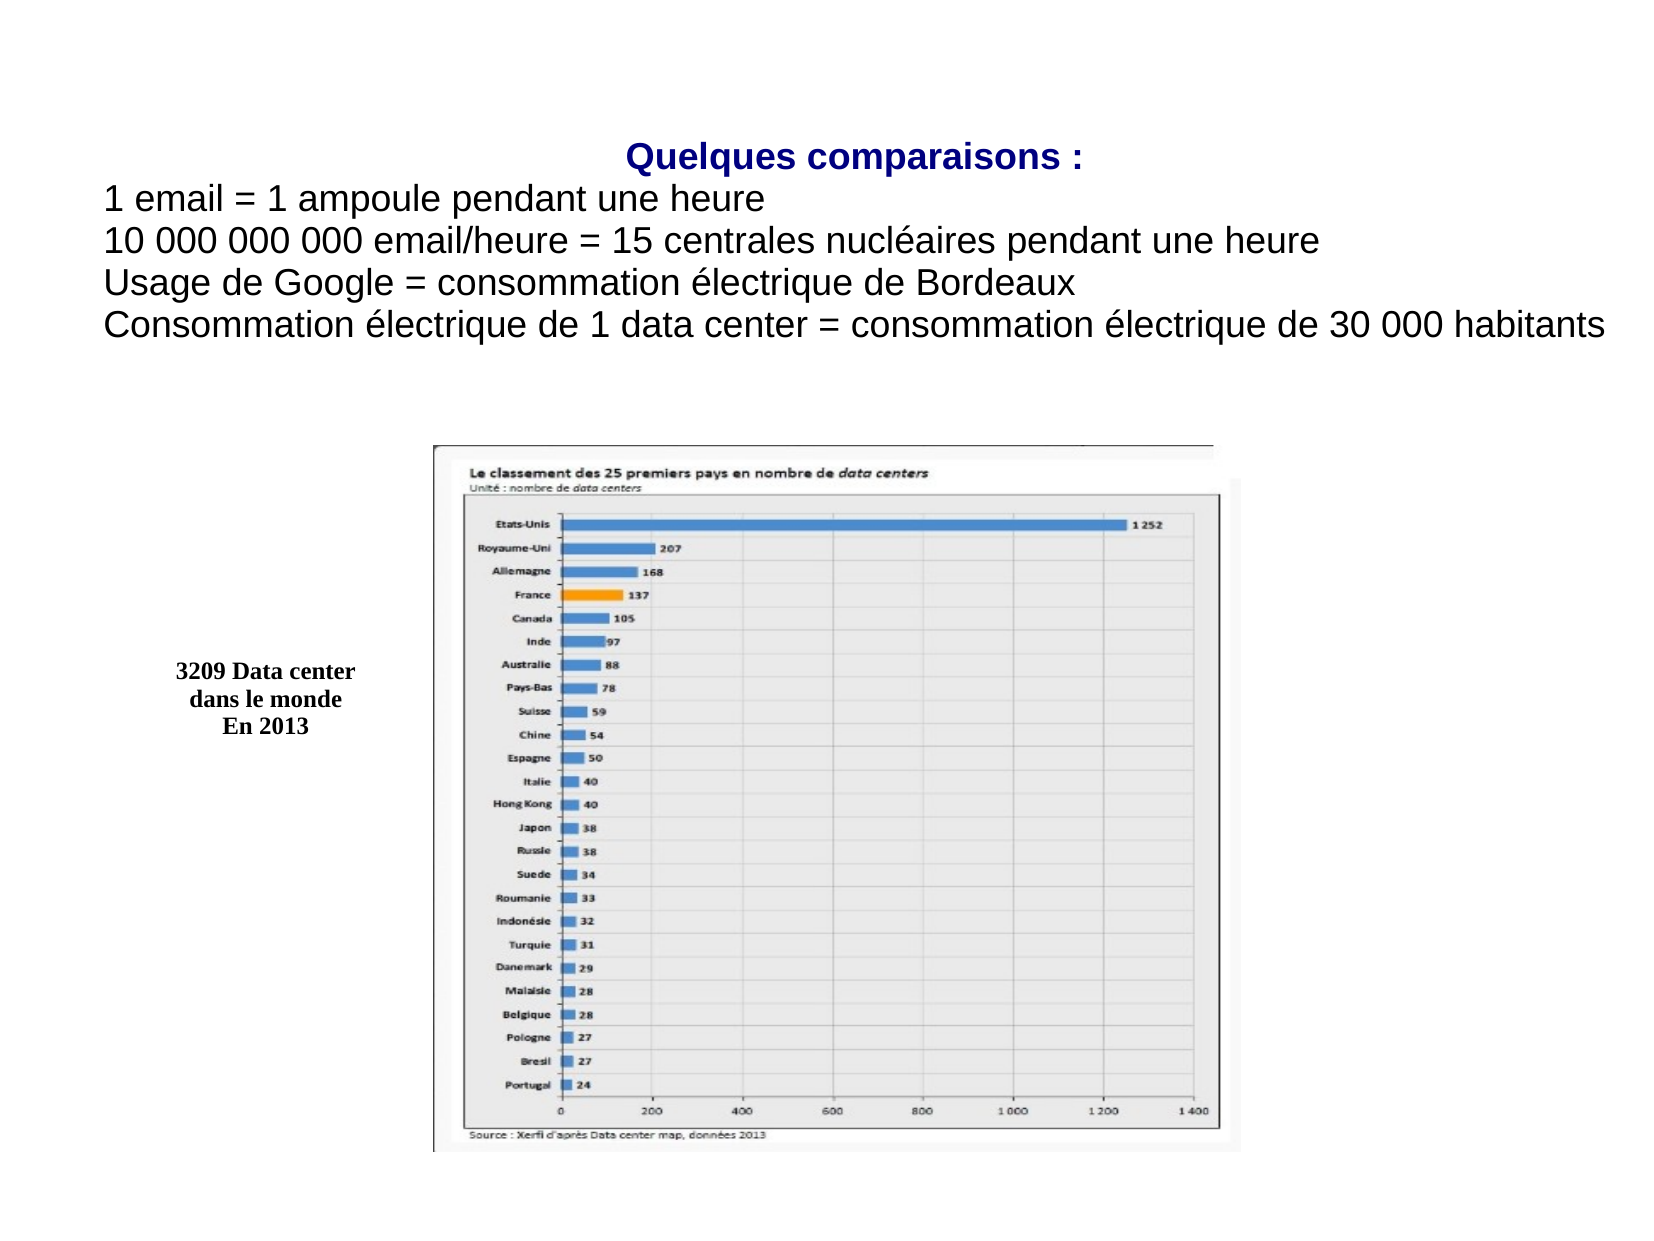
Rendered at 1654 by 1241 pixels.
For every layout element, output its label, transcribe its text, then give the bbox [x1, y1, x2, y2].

text_box 3209 Data center dans le monde En 2013 [147, 649, 384, 751]
picture [433, 445, 1241, 1152]
text_box Quelques comparaisons : 1 email = 1 ampoule pendant une heure 10 000 000 000 email/heure = 15 centrales nucléaires pendant une heure Usage de Google = consommation électrique de Bordeaux Consommation électrique de 1 data center = consommation électrique de 30 000 habitants [88, 128, 1622, 355]
